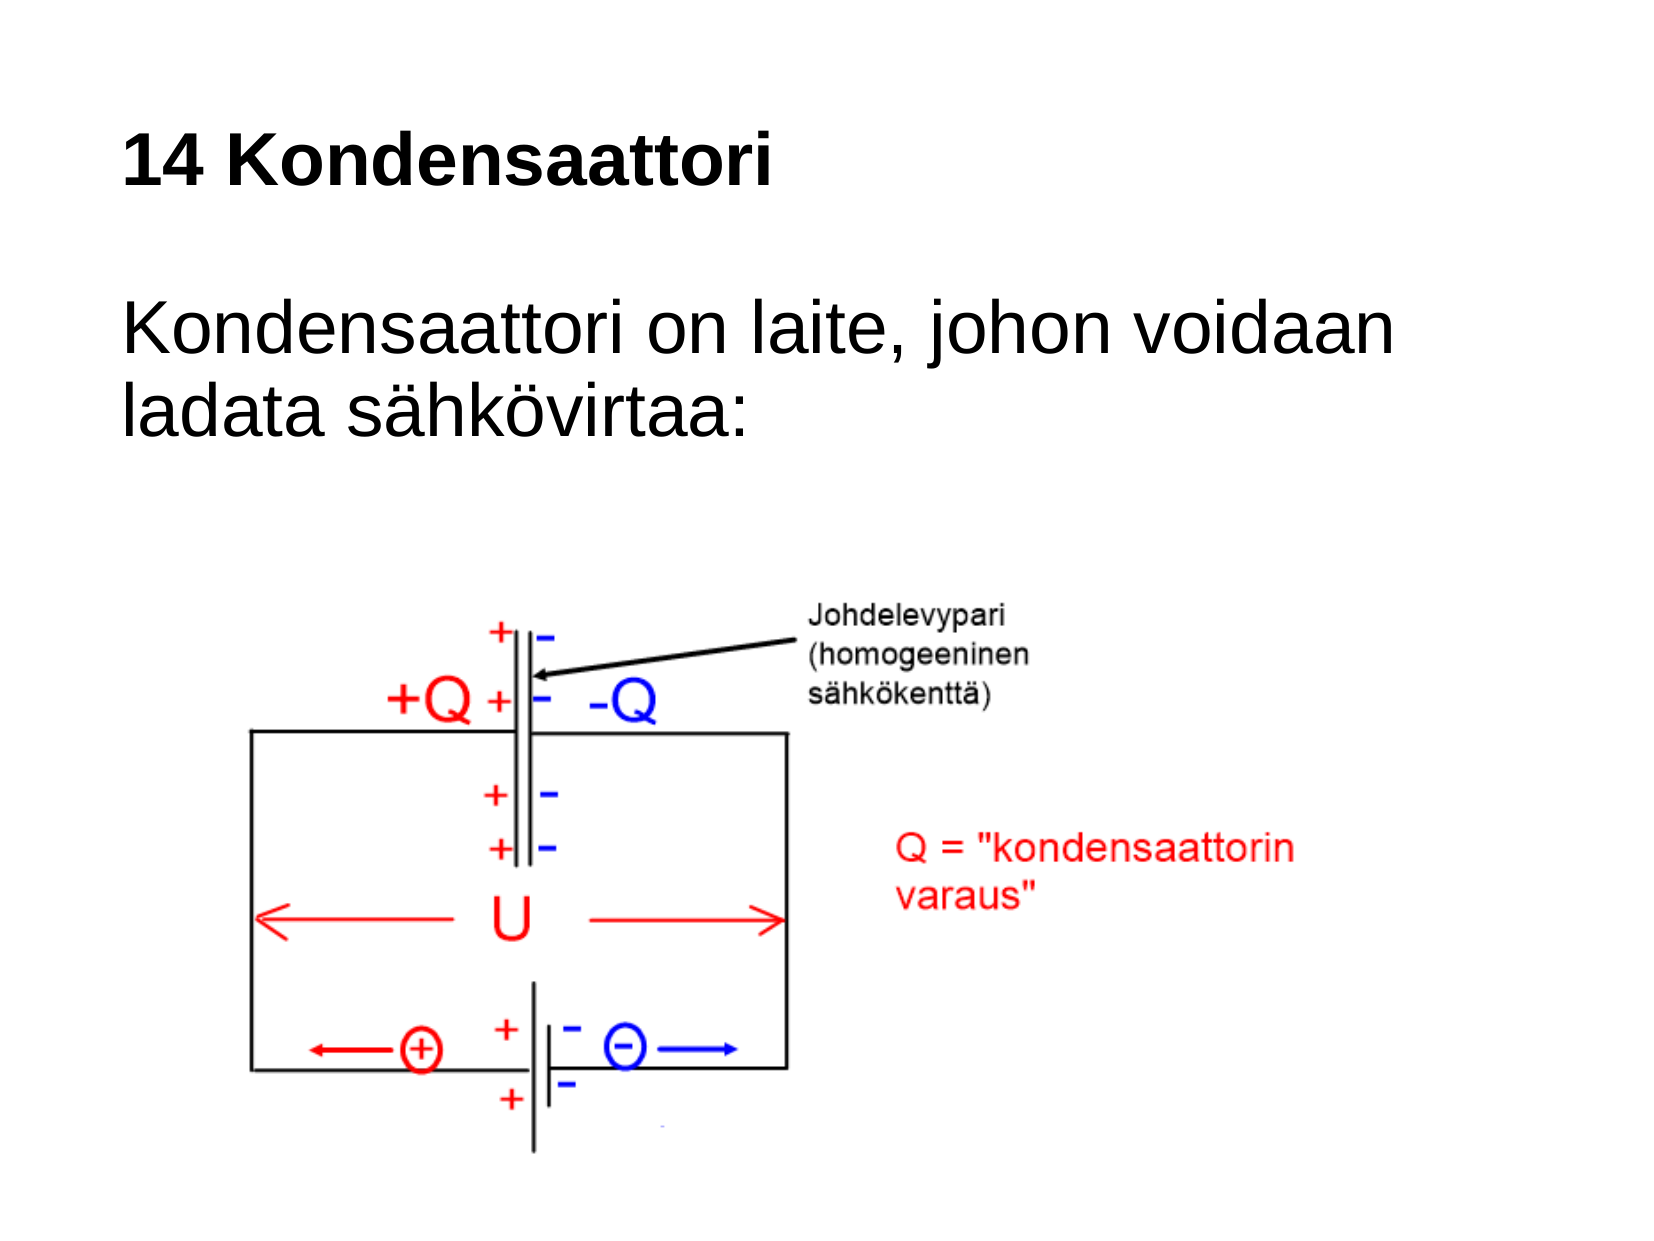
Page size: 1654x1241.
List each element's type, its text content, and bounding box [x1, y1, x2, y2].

text_box 14 Kondensaattori Kondensaattori on laite, johon voidaan ladata sähkövirtaa: [106, 106, 1560, 498]
picture [165, 546, 1384, 1185]
